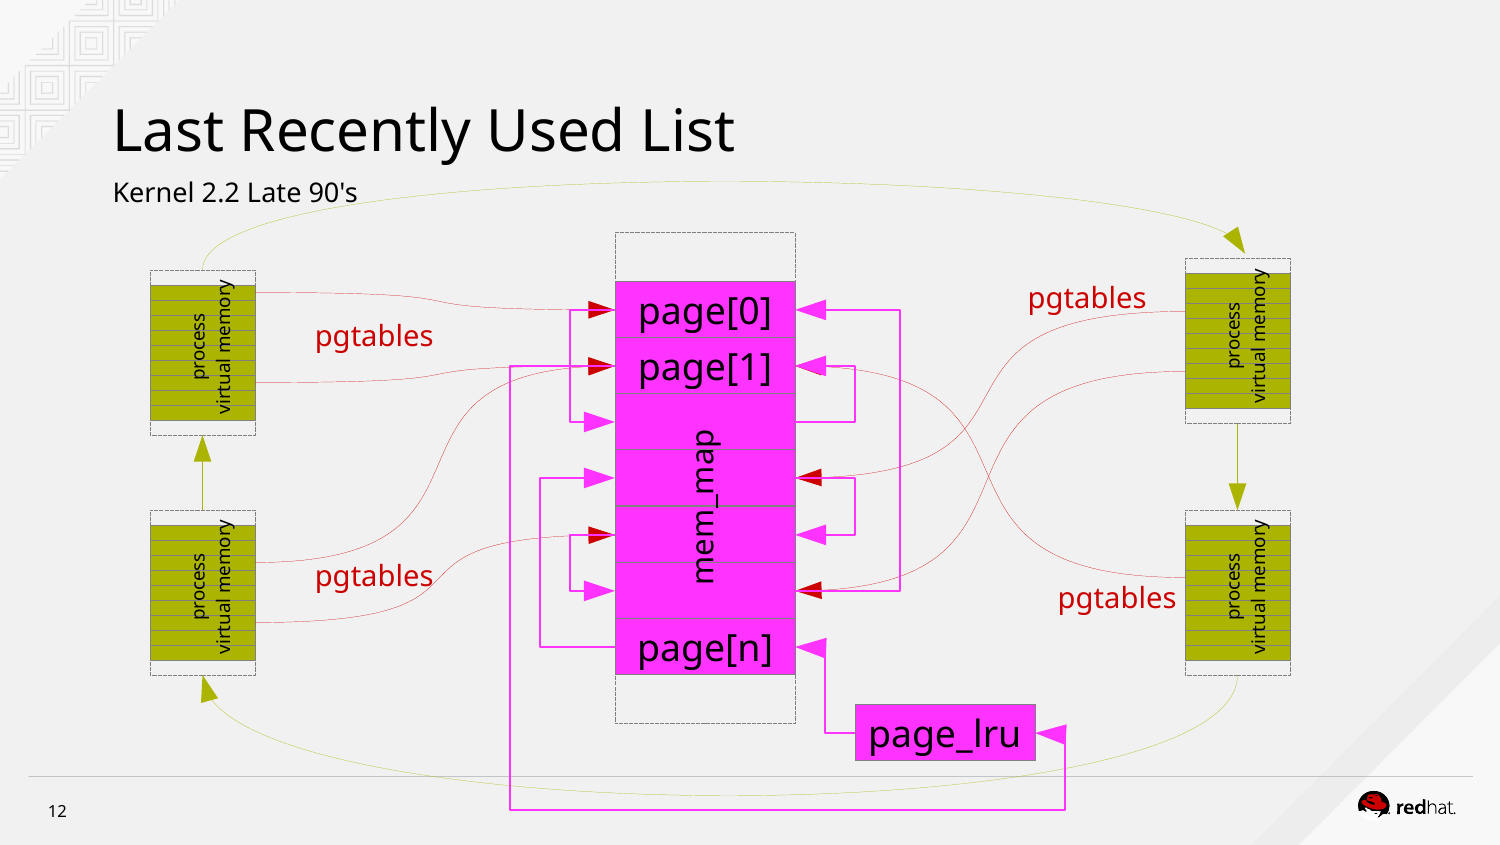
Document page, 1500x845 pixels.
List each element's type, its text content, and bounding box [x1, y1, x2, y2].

text_box process virtual memory [1212, 510, 1276, 669]
text_box [150, 525, 177, 661]
text_box pgtables [1012, 270, 1156, 322]
text_box process virtual memory [177, 270, 241, 429]
text_box page_lru [855, 704, 1036, 761]
text_box pgtables [300, 308, 443, 361]
title Last Recently Used List [112, 0, 1388, 169]
text_box [241, 525, 256, 661]
text_box [1185, 525, 1212, 661]
text_box [150, 285, 177, 421]
text_box process virtual memory [177, 510, 241, 669]
text_box page[1] [615, 337, 796, 393]
text_box [1185, 273, 1212, 409]
text_box page[n] [615, 619, 796, 675]
text_box [241, 285, 256, 421]
text_box Kernel 2.2 Late 90's [112, 173, 1388, 259]
text_box pgtables [300, 548, 443, 601]
text_box page[0] [615, 281, 796, 337]
text_box [1276, 273, 1291, 409]
text_box [615, 393, 796, 619]
text_box mem_map [672, 394, 736, 601]
text_box [1276, 525, 1291, 661]
picture [0, 0, 1500, 845]
text_box pgtables [1042, 570, 1186, 622]
text_box process virtual memory [1212, 258, 1276, 418]
